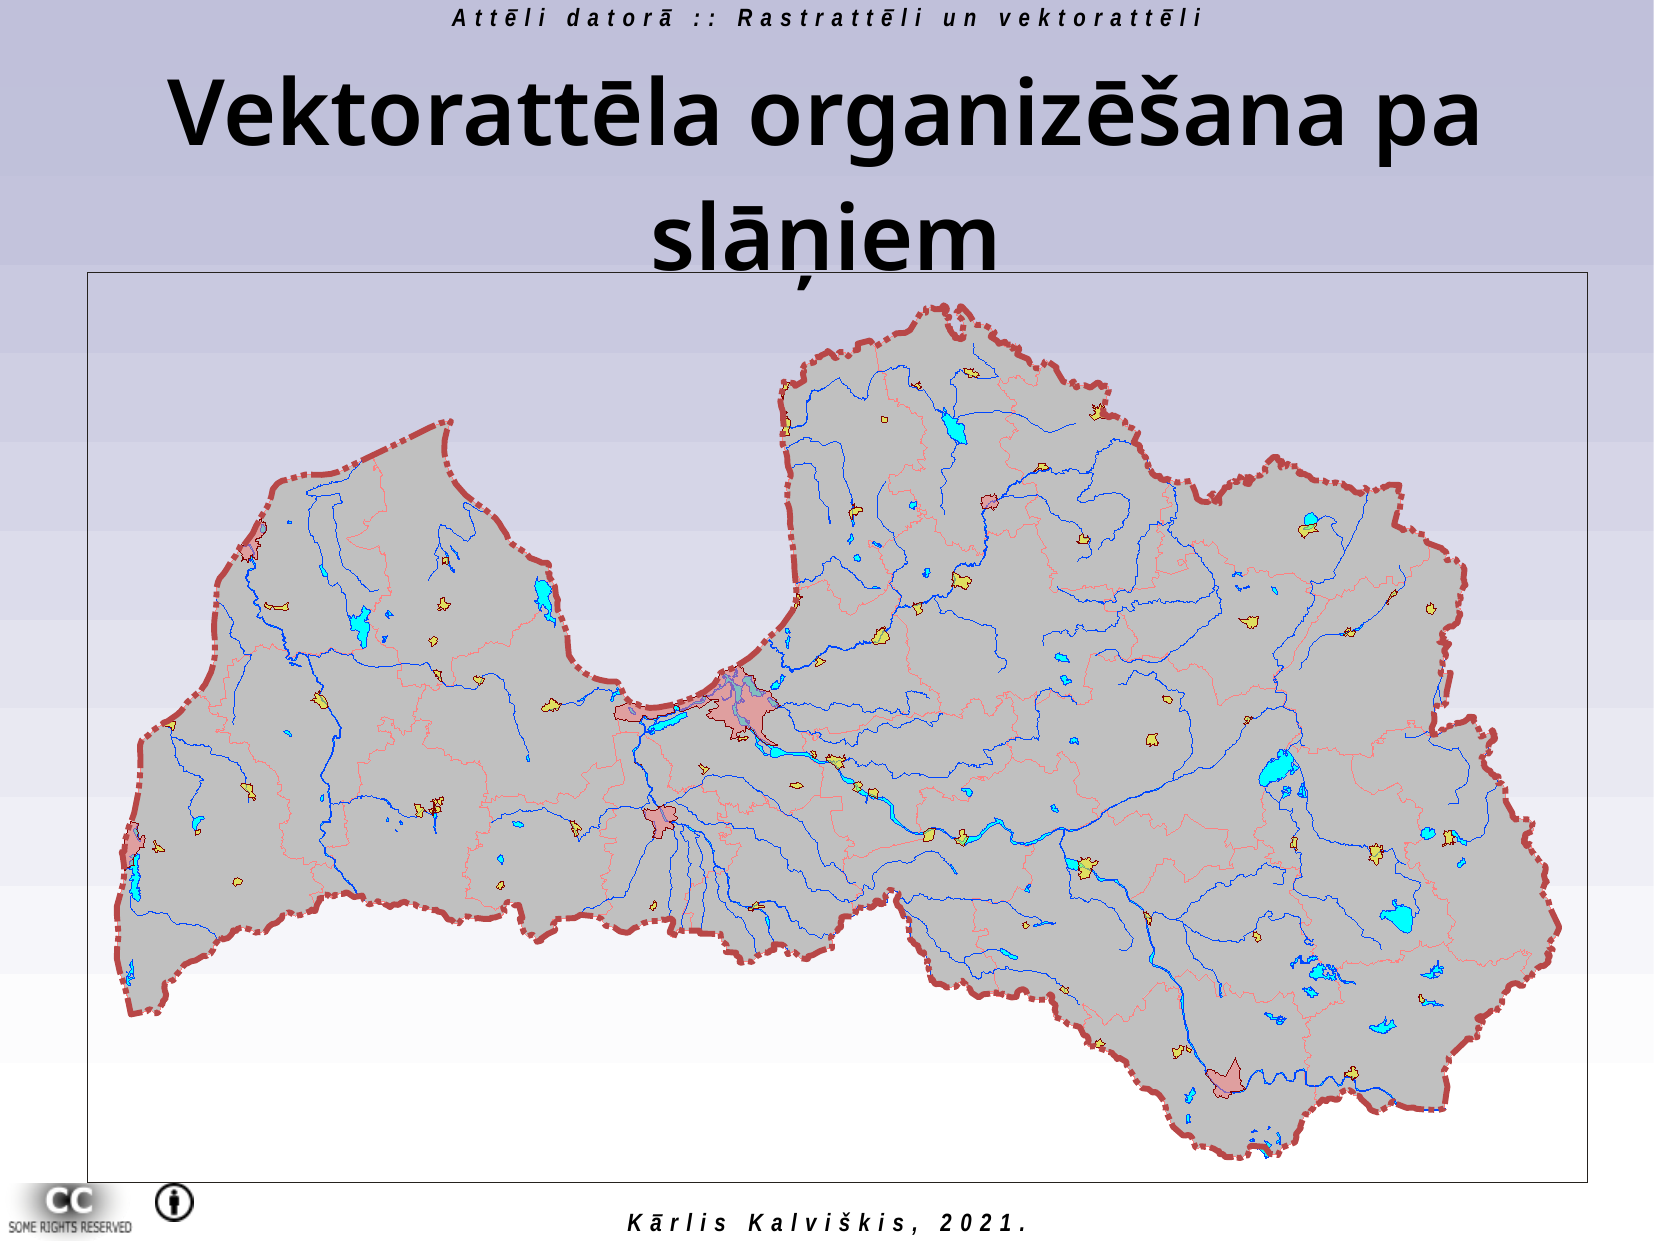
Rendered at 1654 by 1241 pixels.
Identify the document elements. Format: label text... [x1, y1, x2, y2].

picture [0, 0, 1654, 1241]
text_box [117, 307, 1556, 1157]
text_box [1260, 1150, 1269, 1159]
title Vektorattēla organizēšana pa slāņiem [29, 49, 1625, 296]
